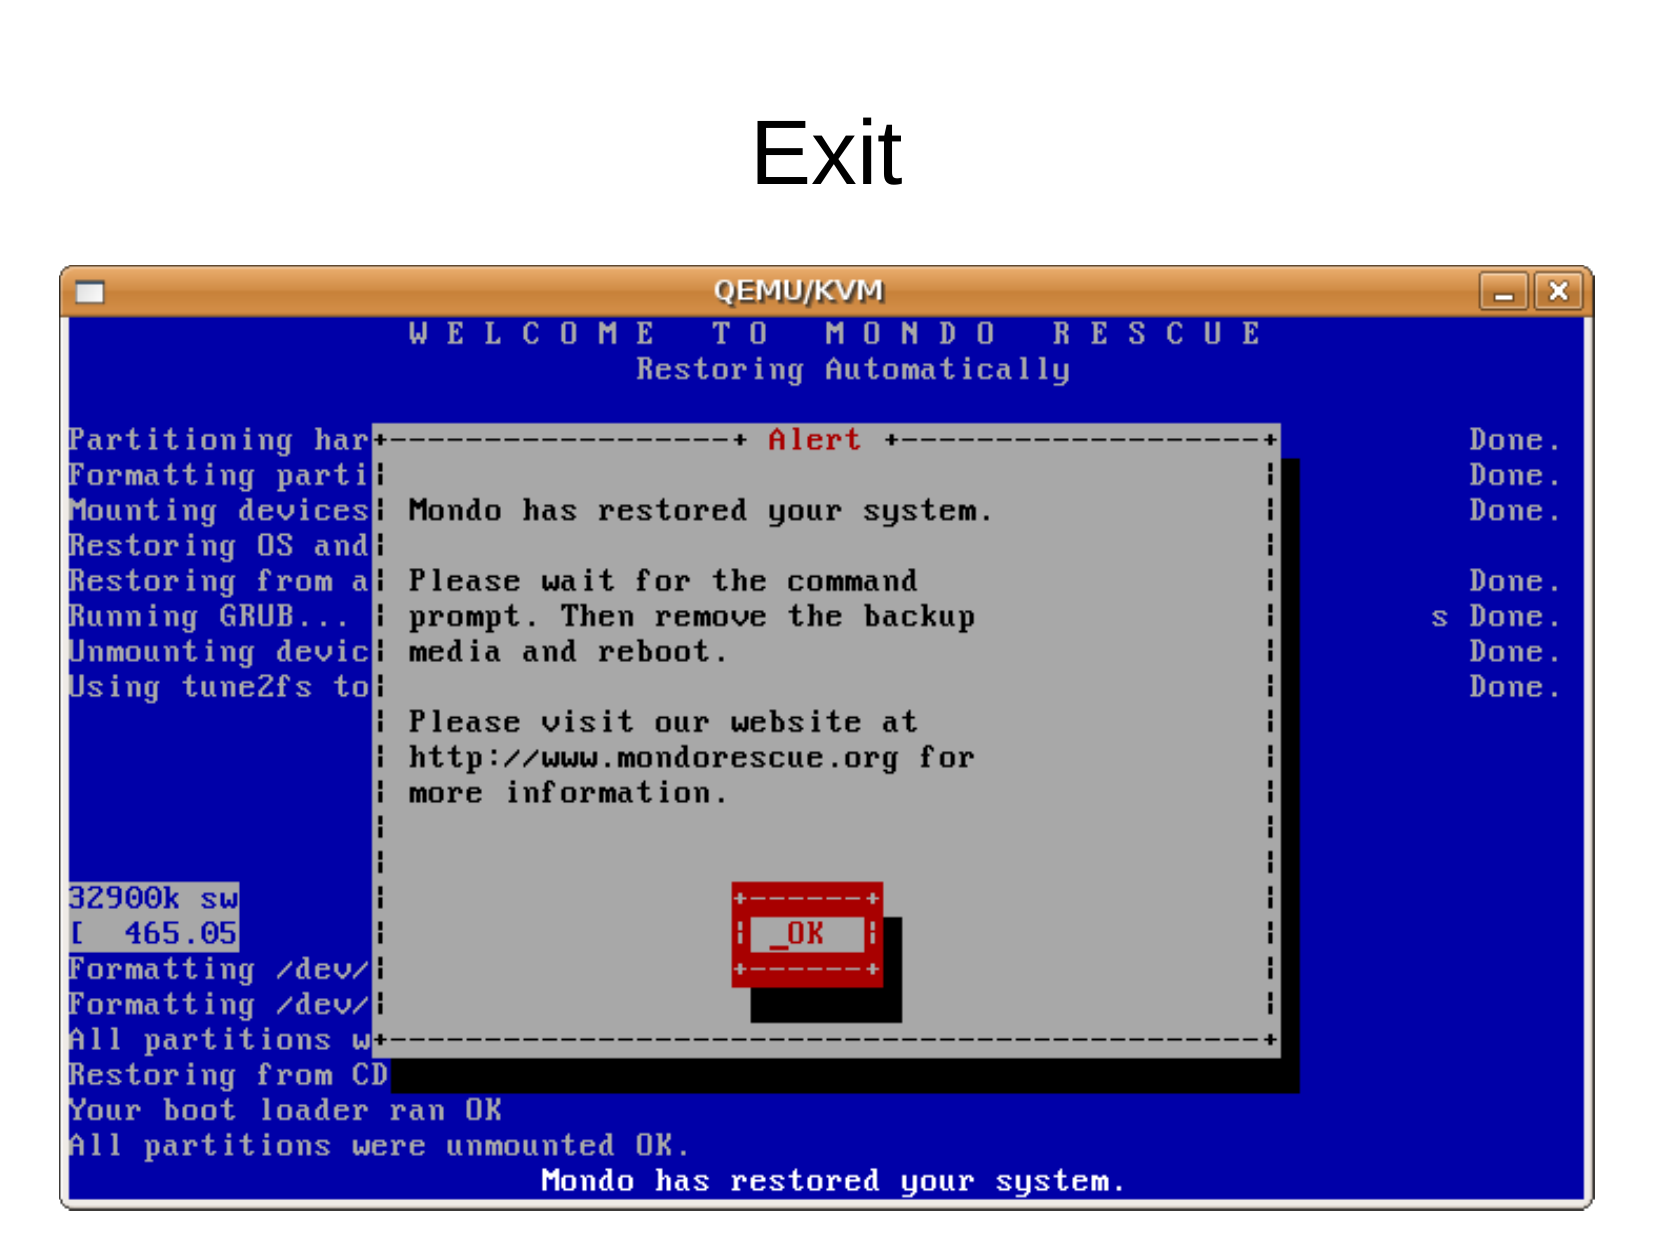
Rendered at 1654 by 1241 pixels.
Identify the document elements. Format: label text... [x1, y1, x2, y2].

picture [59, 265, 1595, 1211]
title Exit [82, 56, 1571, 250]
